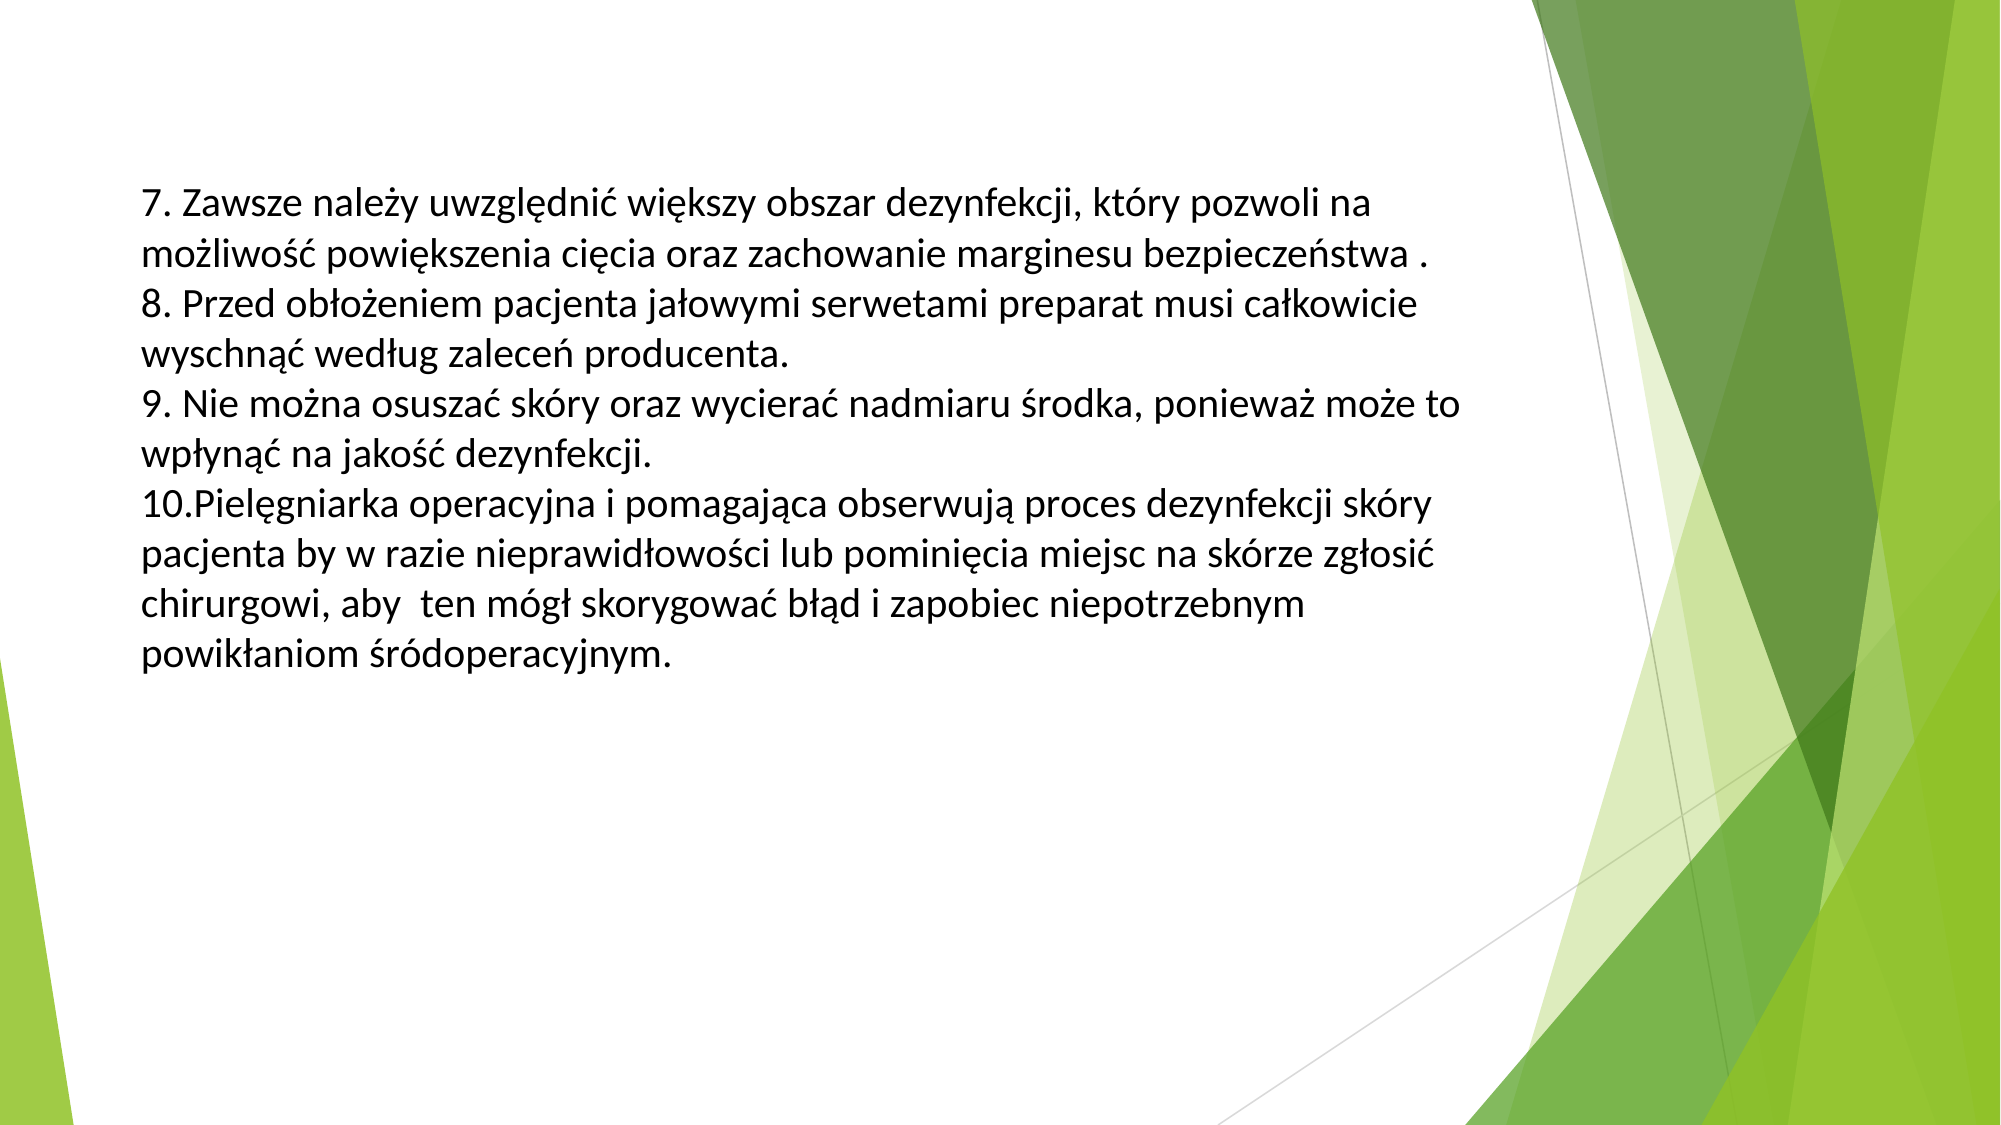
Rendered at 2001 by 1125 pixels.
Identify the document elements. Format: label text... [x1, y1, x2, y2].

text_box 7. Zawsze należy uwzględnić większy obszar dezynfekcji, który pozwoli na możliwość powiększenia cięcia oraz zachowanie marginesu bezpieczeństwa . 8. Przed obłożeniem pacjenta jałowymi serwetami preparat musi całkowicie wyschnąć według zaleceń producenta. 9. Nie można osuszać skóry oraz wycierać nadmiaru środka, ponieważ może to wpłynąć na jakość dezynfekcji. 10.Pielęgniarka operacyjna i pomagająca obserwują proces dezynfekcji skóry pacjenta by w razie nieprawidłowości lub pominięcia miejsc na skórze zgłosić chirurgowi, aby ten mógł skorygować błąd i zapobiec niepotrzebnym powikłaniom śródoperacyjnym. [125, 167, 1501, 688]
